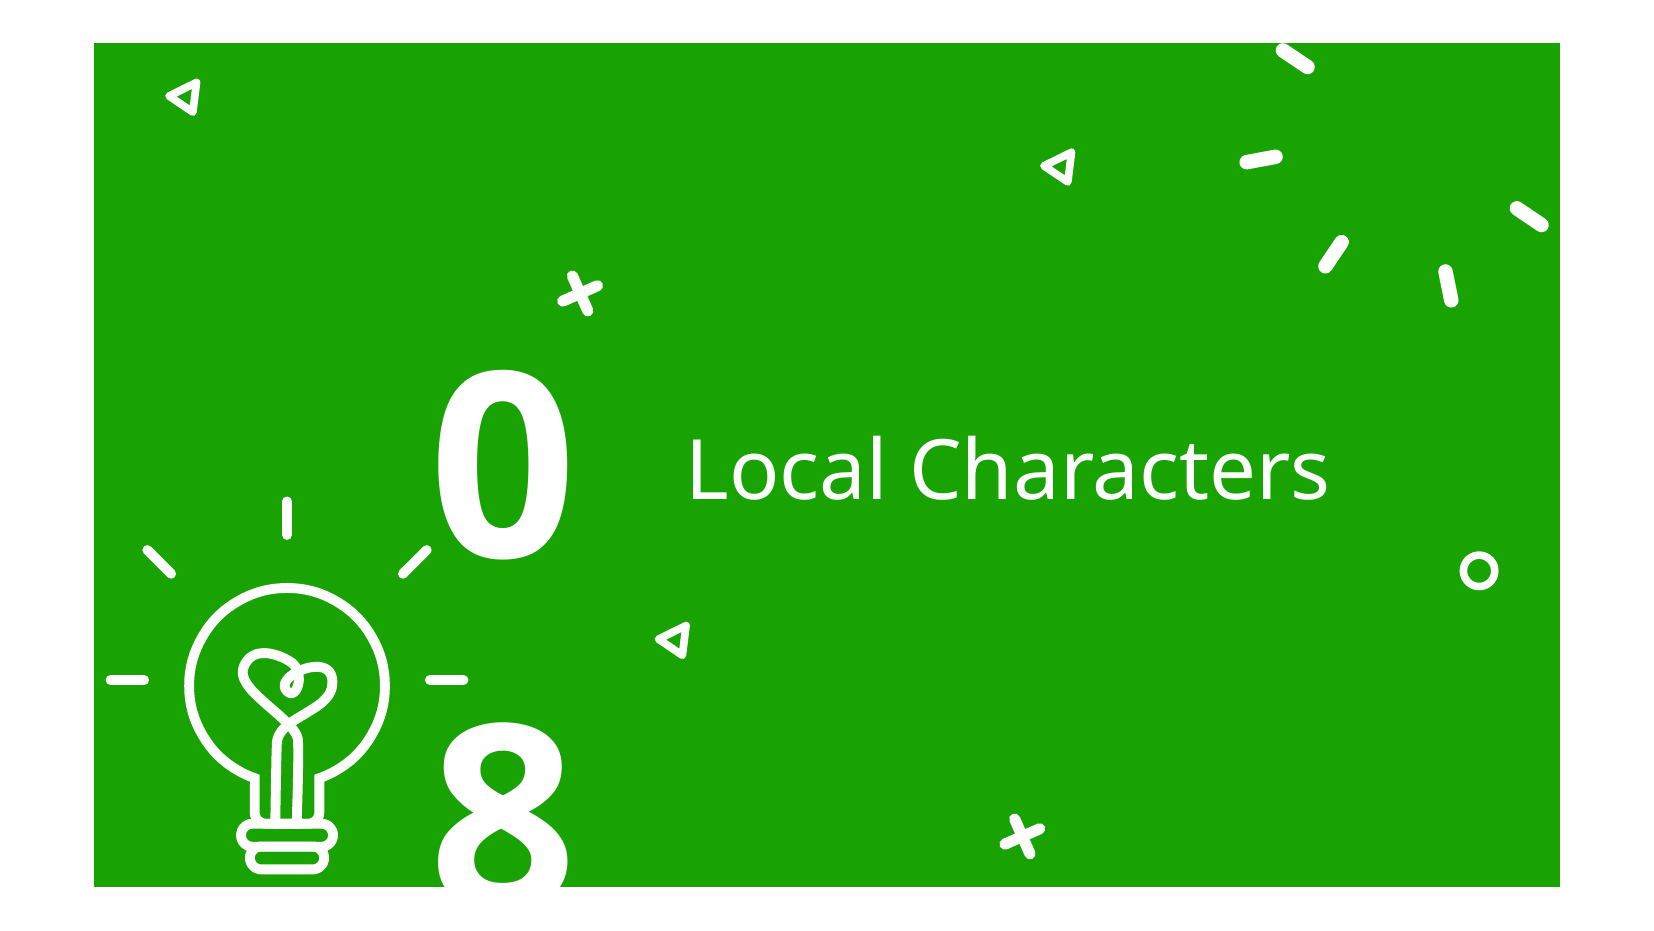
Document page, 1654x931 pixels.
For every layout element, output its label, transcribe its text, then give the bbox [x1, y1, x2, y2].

title Local Characters [698, 353, 1490, 581]
text_box 08 [414, 274, 698, 641]
text_box [0, 0, 1654, 931]
